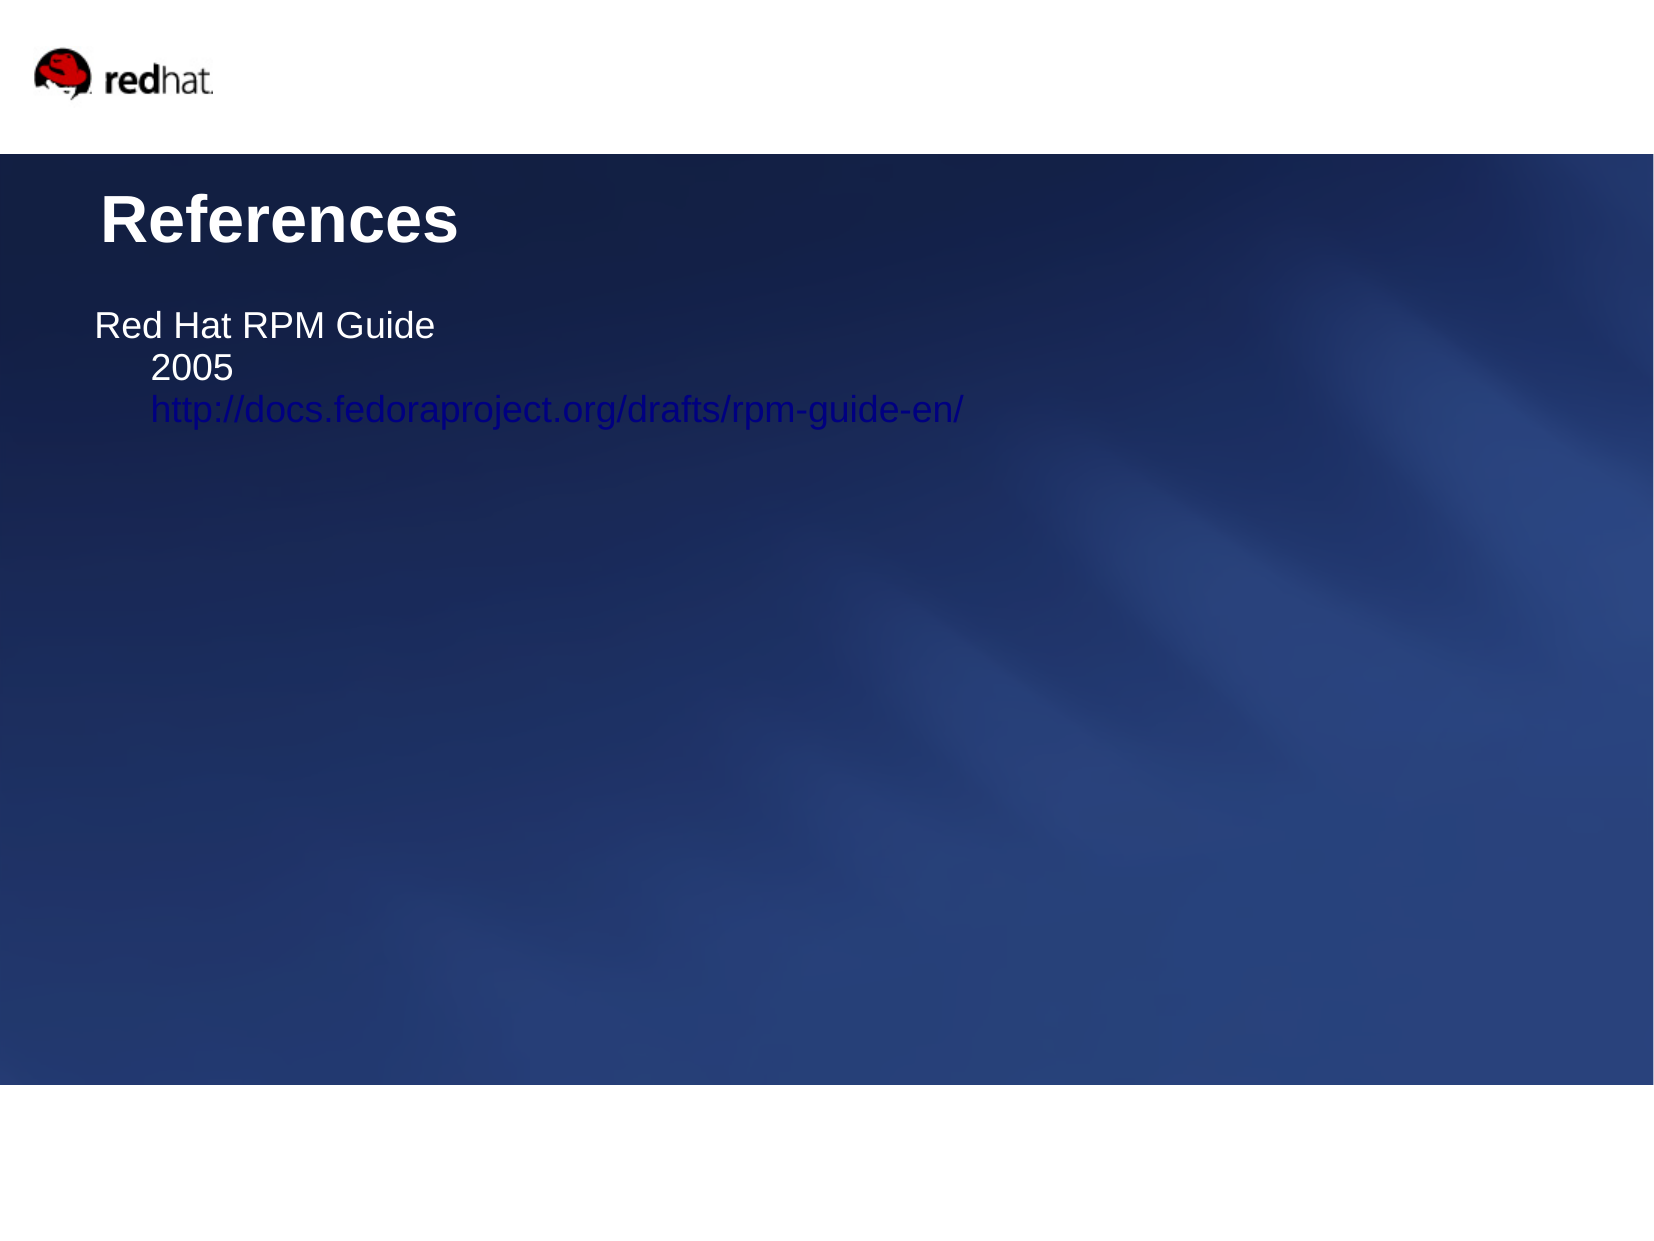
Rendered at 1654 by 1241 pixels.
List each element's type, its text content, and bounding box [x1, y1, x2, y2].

title References [100, 164, 1506, 275]
picture [33, 46, 213, 108]
list Red Hat RPM Guide 2005 http://docs.fedoraproject.org/drafts/rpm-guide-en/ [94, 304, 1500, 1083]
picture [0, 154, 1654, 1085]
